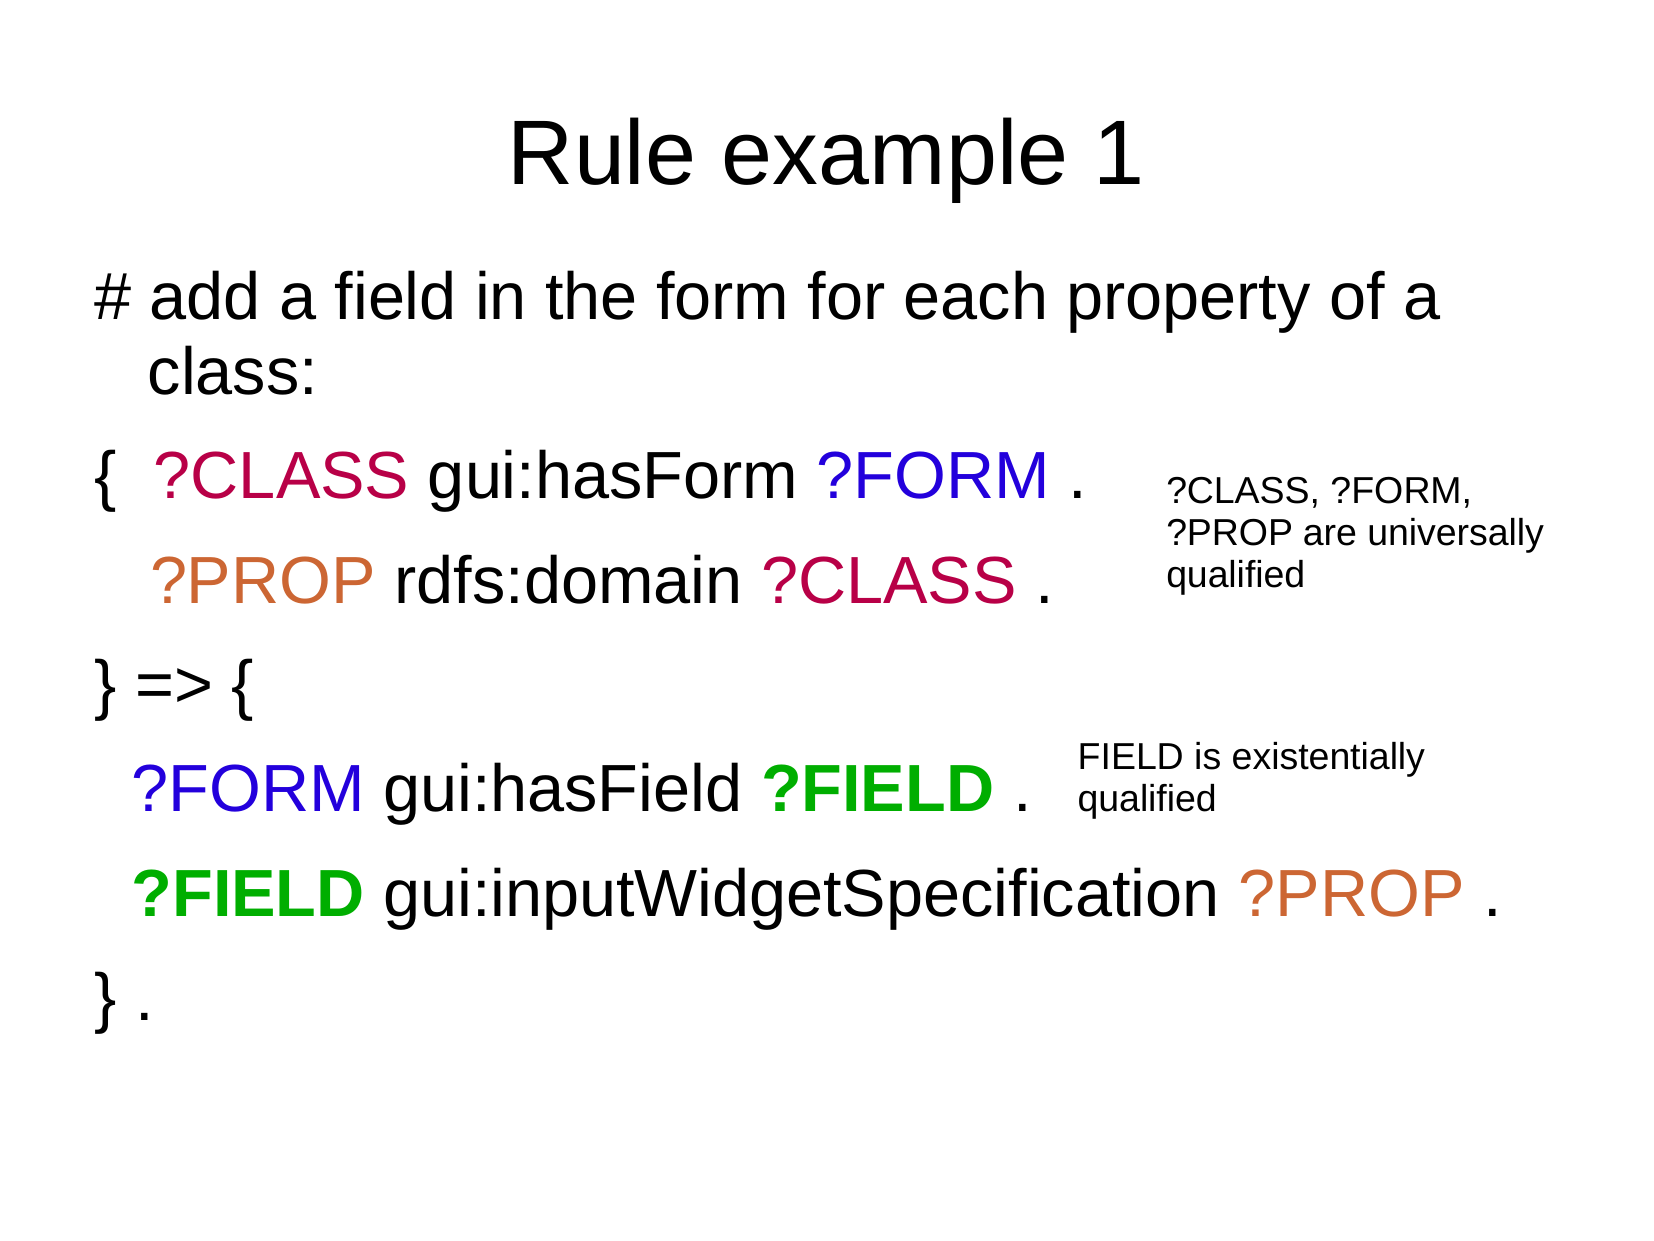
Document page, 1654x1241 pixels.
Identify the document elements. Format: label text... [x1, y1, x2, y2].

title Rule example 1 [82, 49, 1571, 257]
text_box FIELD is existentially qualified [1062, 727, 1506, 827]
text_box ?CLASS, ?FORM, ?PROP are universally qualified [1151, 462, 1595, 604]
list # add a field in the form for each property of a class: { ?CLASS gui:hasForm ?FORM . ?PROP rdfs:domain ?CLASS . } => { ?FORM gui:hasField ?FIELD . ?FIELD gui:inputWidgetSpecification ?PROP . } . [76, 259, 1565, 1063]
